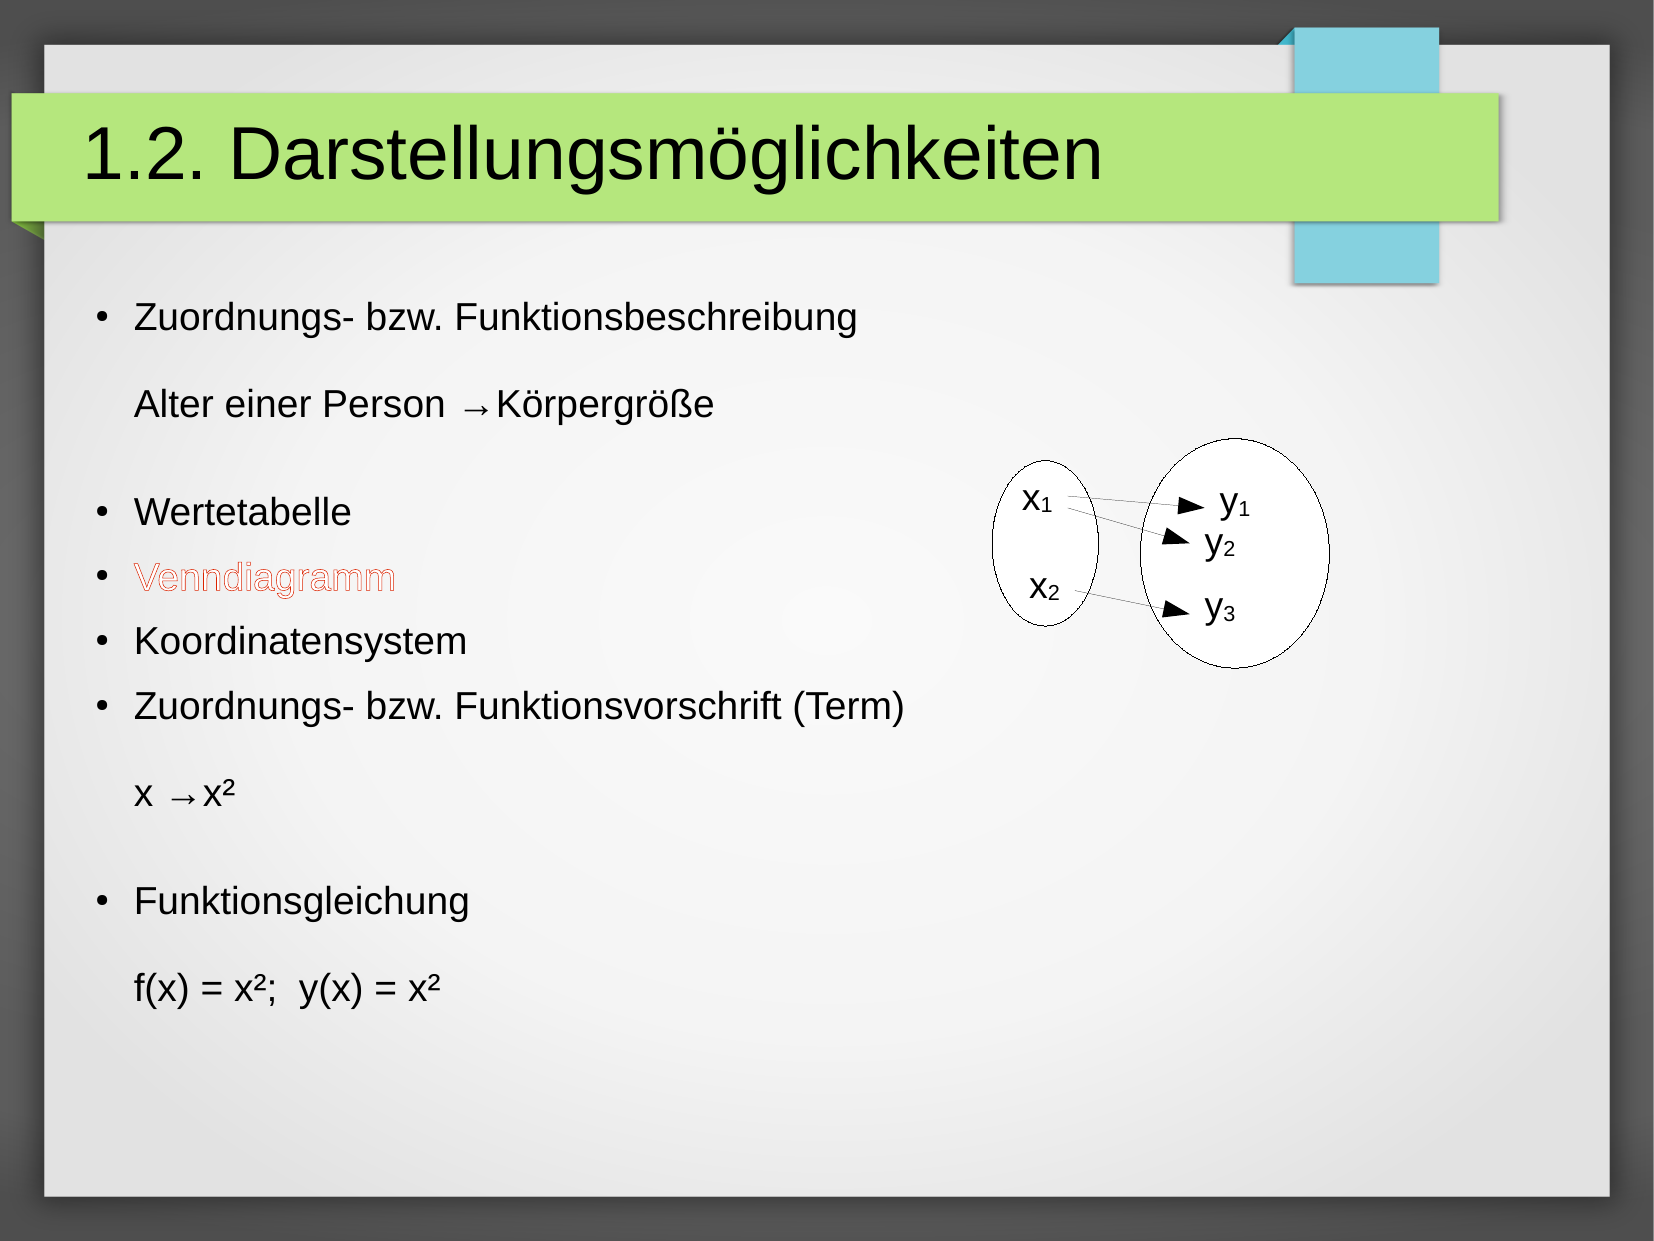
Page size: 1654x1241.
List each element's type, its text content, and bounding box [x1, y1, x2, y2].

text_box [1140, 530, 1189, 613]
text_box [1068, 497, 1096, 515]
list Zuordnungs- bzw. Funktionsbeschreibung Alter einer Person →Körpergröße Wertetabelle Venndiagramm Koordinatensystem Zuordnungs- bzw. Funktionsvorschrift (Term) x →x² Funktionsgleichung f(x) = x²; y(x) = x² [82, 295, 1571, 1015]
text_box [992, 486, 1099, 611]
text_box [1142, 504, 1189, 542]
title 1.2. Darstellungsmöglichkeiten [82, 94, 1264, 213]
text_box y3 [1189, 577, 1251, 647]
text_box y1 [1204, 472, 1266, 564]
text_box y2 [1189, 512, 1251, 577]
picture [0, 0, 1654, 1241]
text_box [1150, 438, 1330, 669]
text_box x1 [1007, 468, 1068, 539]
text_box x2 [1014, 556, 1075, 626]
text_box [1075, 591, 1088, 612]
text_box [1023, 460, 1090, 497]
